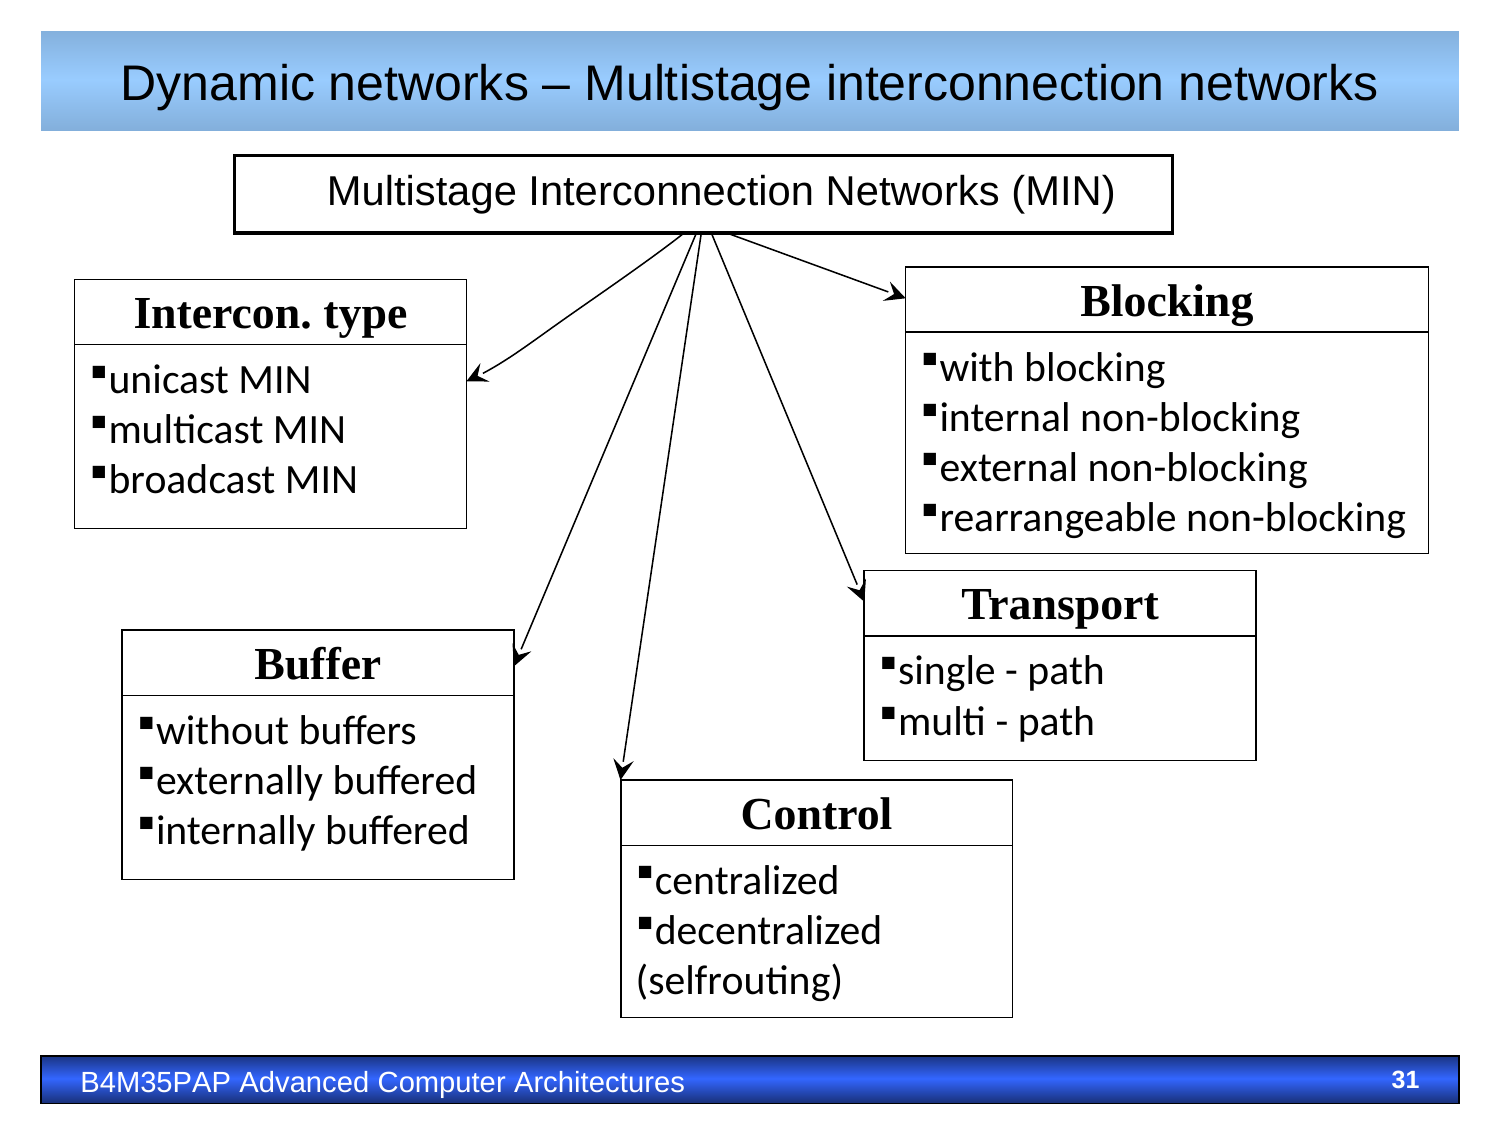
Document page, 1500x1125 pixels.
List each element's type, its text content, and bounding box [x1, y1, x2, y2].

text_box with blocking internal non-blocking external non-blocking rearrangeable non-blocking [905, 332, 1429, 554]
title Dynamic networks – Multistage interconnection networks [41, 31, 1459, 131]
text_box Multistage Interconnection Networks (MIN) [234, 155, 1173, 234]
text_box centralized decentralized (selfrouting) [620, 845, 1013, 1018]
text_box Buffer [122, 630, 514, 695]
text_box Transport [864, 570, 1257, 635]
text_box Intercon. type [74, 279, 467, 344]
text_box Blocking [905, 266, 1429, 332]
text_box Control [620, 780, 1013, 845]
text_box unicast MIN multicast MIN broadcast MIN [74, 344, 467, 529]
text_box without buffers externally buffered internally buffered [122, 695, 514, 880]
text_box single - path multi - path [864, 635, 1257, 761]
